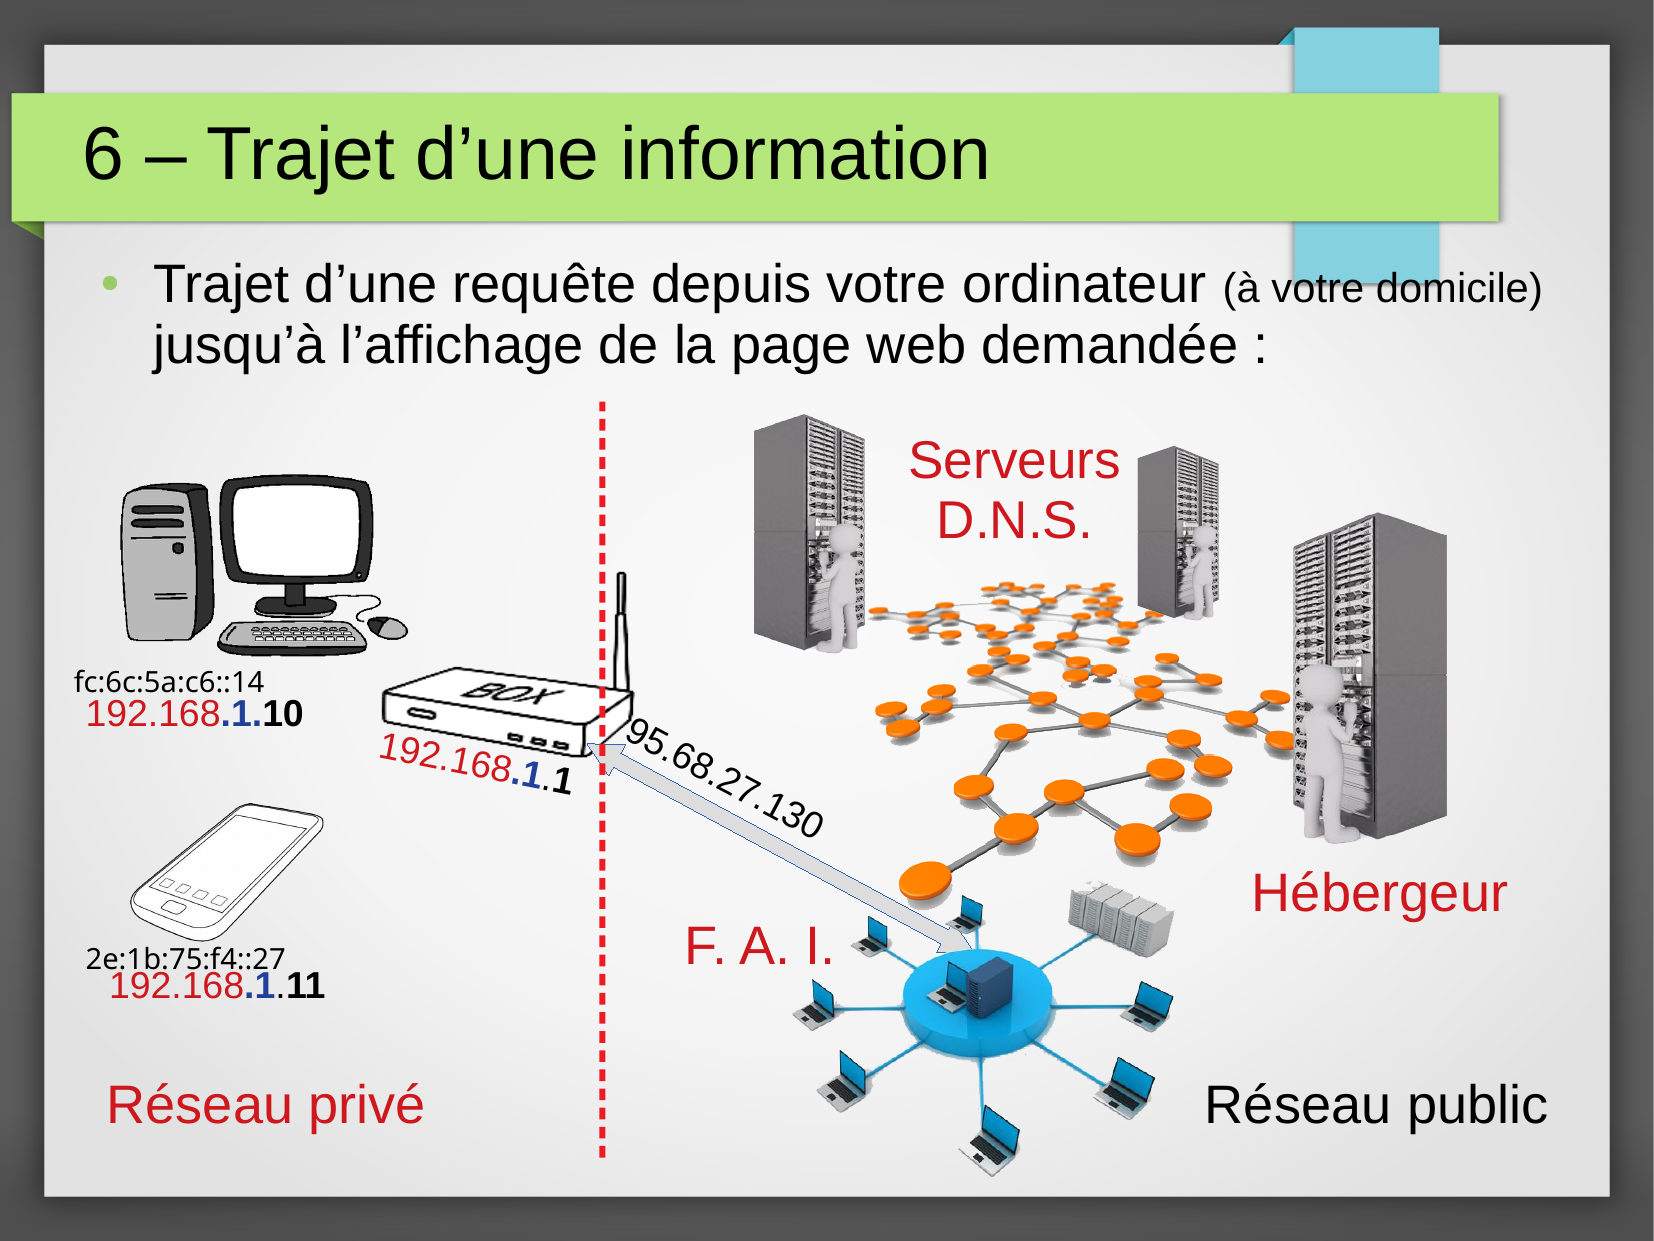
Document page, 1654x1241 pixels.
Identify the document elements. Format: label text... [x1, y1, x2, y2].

list Réseau public [1133, 1074, 1571, 1146]
text_box 192.168.1.1 [359, 714, 600, 815]
text_box fc:6c:5a:c6::14 [59, 654, 367, 704]
list Réseau privé [35, 1074, 473, 1146]
text_box 95.68.27.130 [603, 695, 853, 872]
list Trajet d’une requête depuis votre ordinateur (à votre domicile) jusqu’à l’affichage de la page web demandée : [82, 253, 1595, 384]
text_box [587, 743, 838, 872]
list F. A. I. [614, 915, 863, 986]
title 6 – Trajet d’une information [82, 69, 1430, 238]
text_box 2e:1b:75:f4::27 [70, 931, 379, 981]
picture [0, 0, 1654, 1241]
list Serveurs D.N.S. [838, 401, 1123, 579]
text_box 192.168.1.11 [94, 981, 367, 1014]
list Hébergeur [1181, 862, 1524, 934]
text_box 192.168.1.10 [70, 704, 343, 742]
